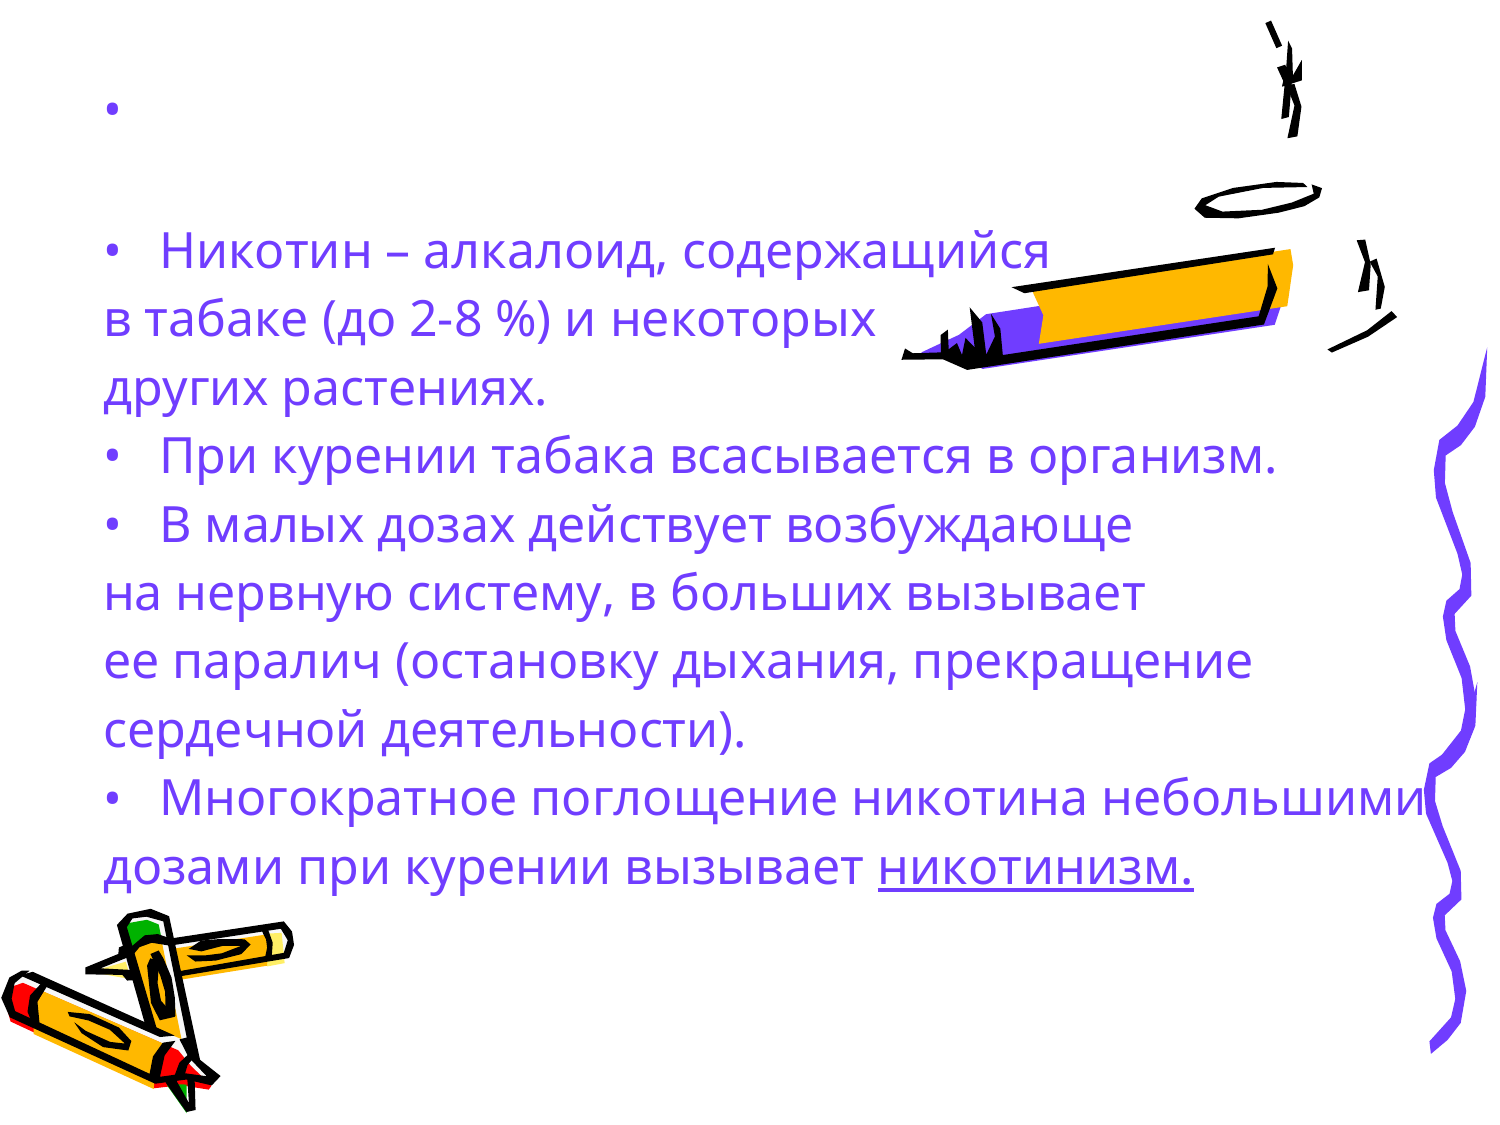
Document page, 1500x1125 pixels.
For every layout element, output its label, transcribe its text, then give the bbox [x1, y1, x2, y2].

list Никотин – алкалоид, содержащийся в табаке (до 2-8 %) и некоторых других растениях. При курении табака всасывается в организм. В малых дозах действует возбуждающе на нервную систему, в больших вызывает ее паралич (остановку дыхания, прекращение сердечной деятельности). Многократное поглощение никотина небольшими дозами при курении вызывает никотинизм. [88, 66, 1418, 977]
